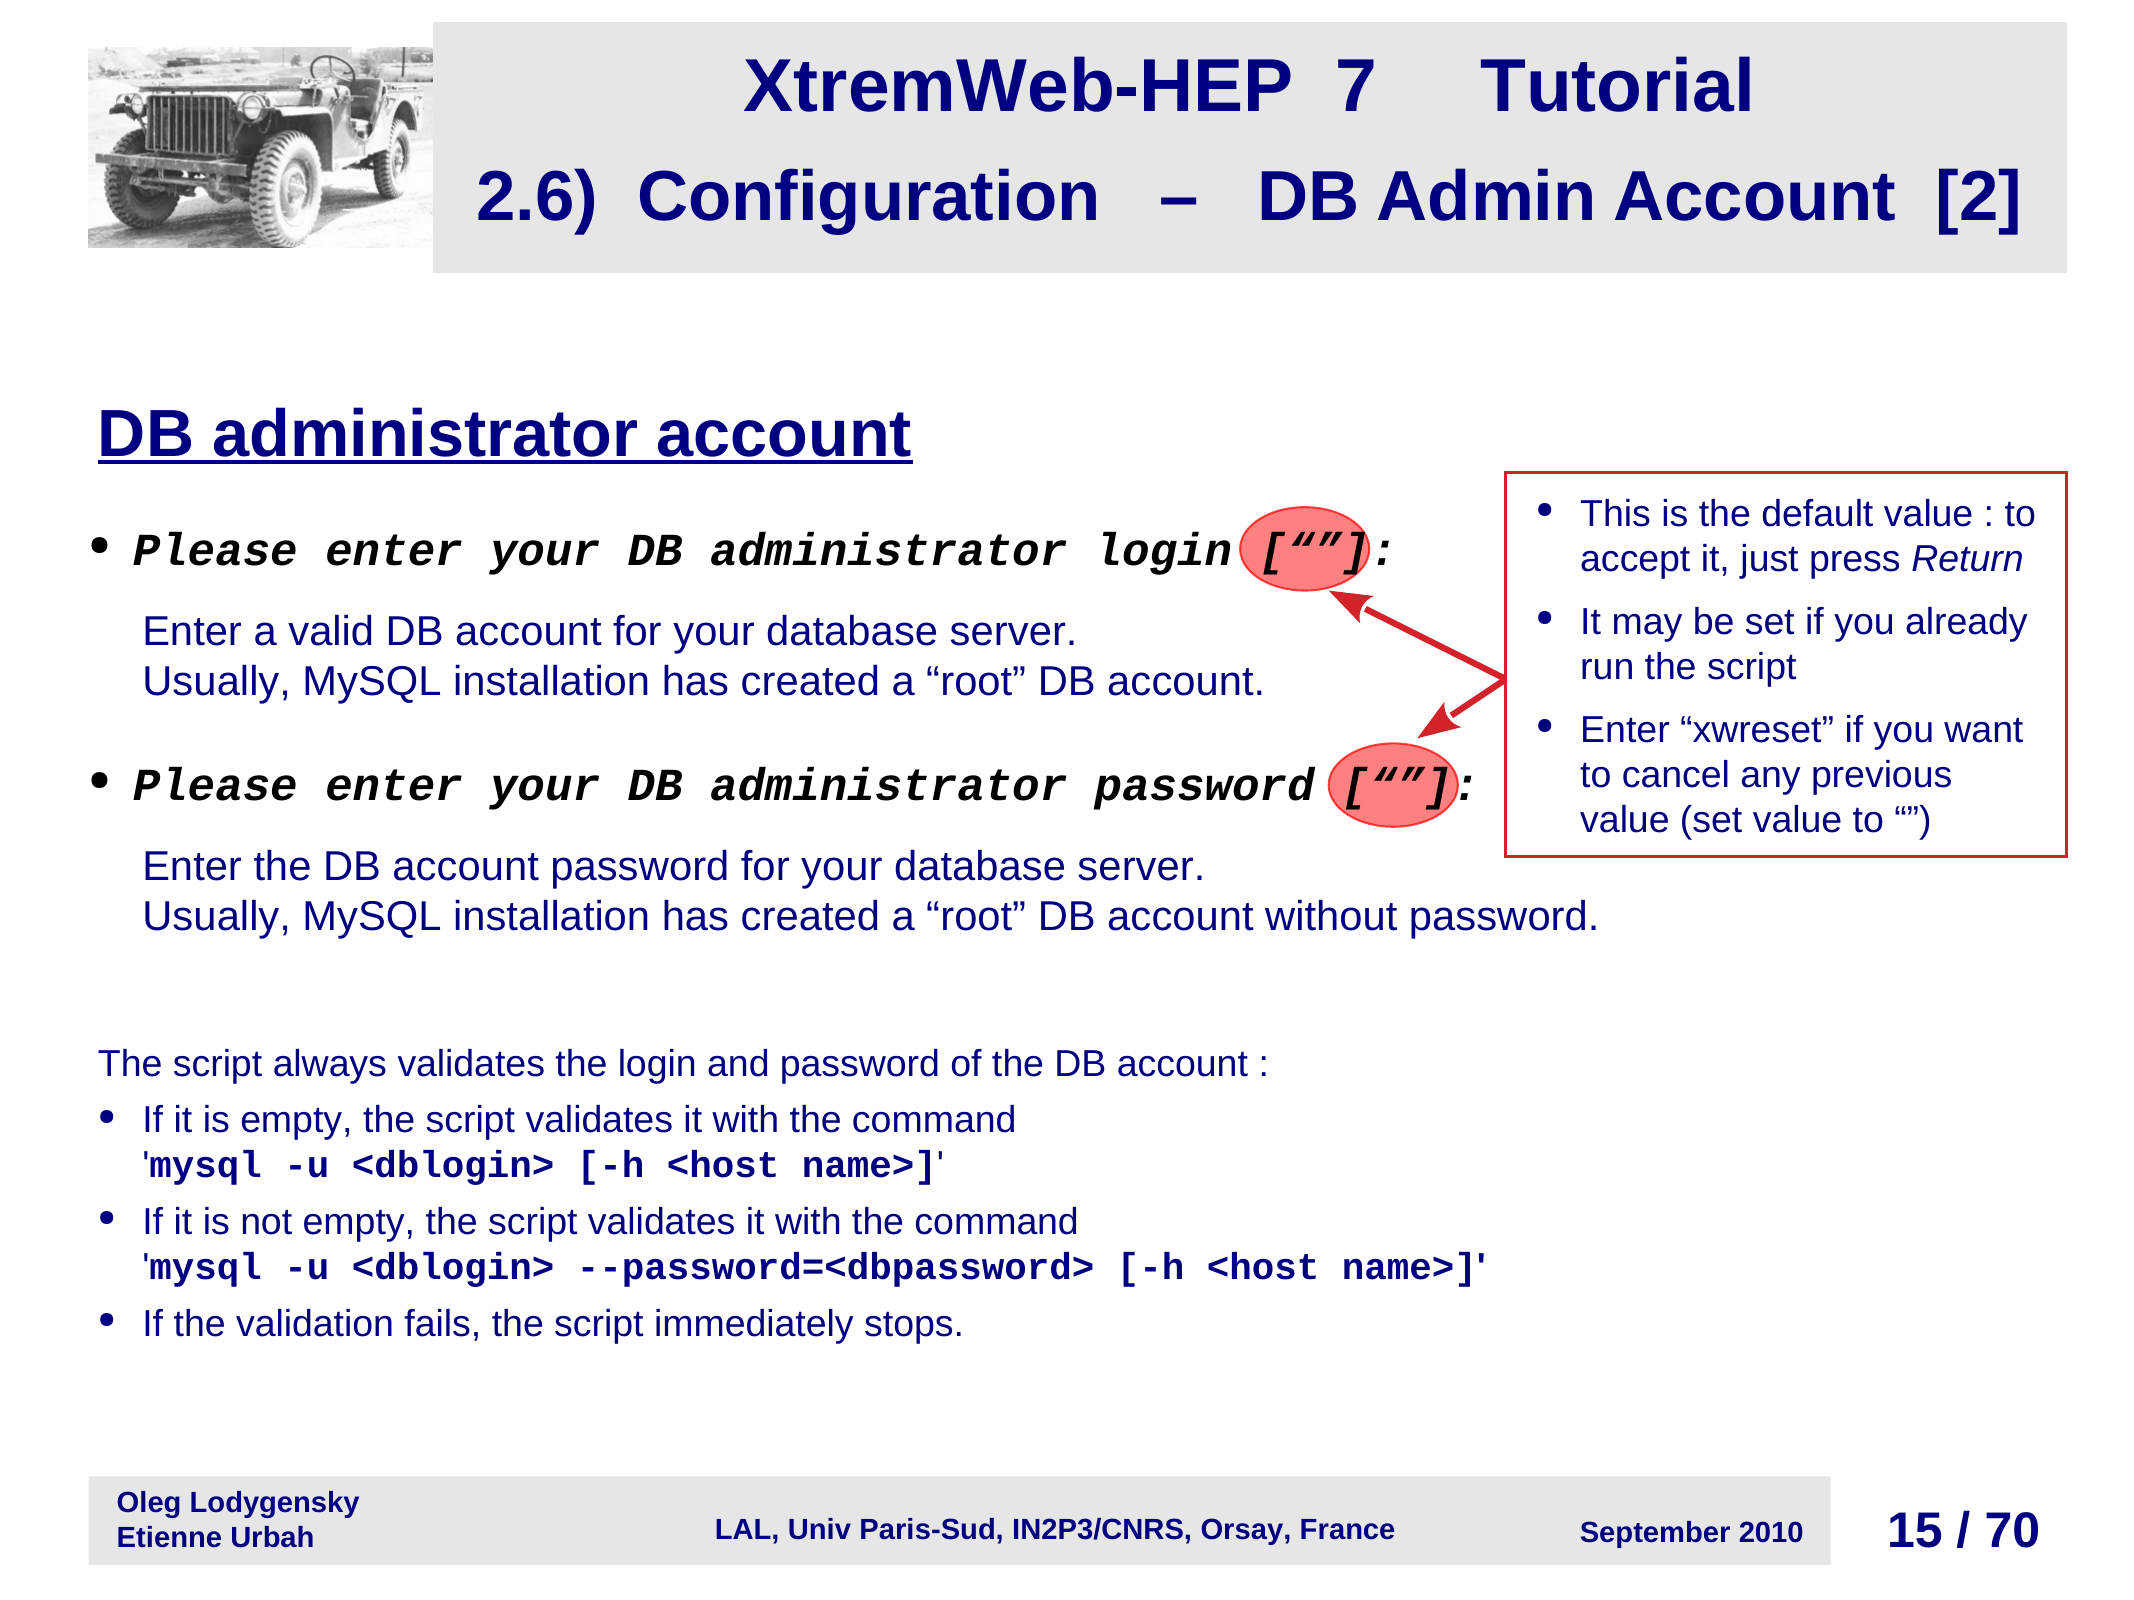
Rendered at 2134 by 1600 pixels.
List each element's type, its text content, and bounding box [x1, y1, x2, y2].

picture [88, 47, 433, 248]
text_box DB administrator account Please enter your DB administrator login [“”]: Enter a valid DB account for your database server. Usually, MySQL installation has created a “root” DB account. Please enter your DB administrator password [“”]: Enter the DB account password for your database server. Usually, MySQL installation has created a “root” DB account without password. The script always validates the login and password of the DB account : If it is empty, the script validates it with the command 'mysql -u <dblogin> [-h <host name>]' If it is not empty, the script validates it with the command 'mysql -u <dblogin> --password=<dbpassword> [-h <host name>]' If the validation fails, the script immediately stops. [88, 389, 2067, 1467]
title 2.6) Configuration – DB Admin Account [2] [442, 118, 2067, 266]
text_box This is the default value : to accept it, just press Return It may be set if you already run the script Enter “xwreset” if you want to cancel any previous value (set value to “”) [1505, 472, 2067, 857]
